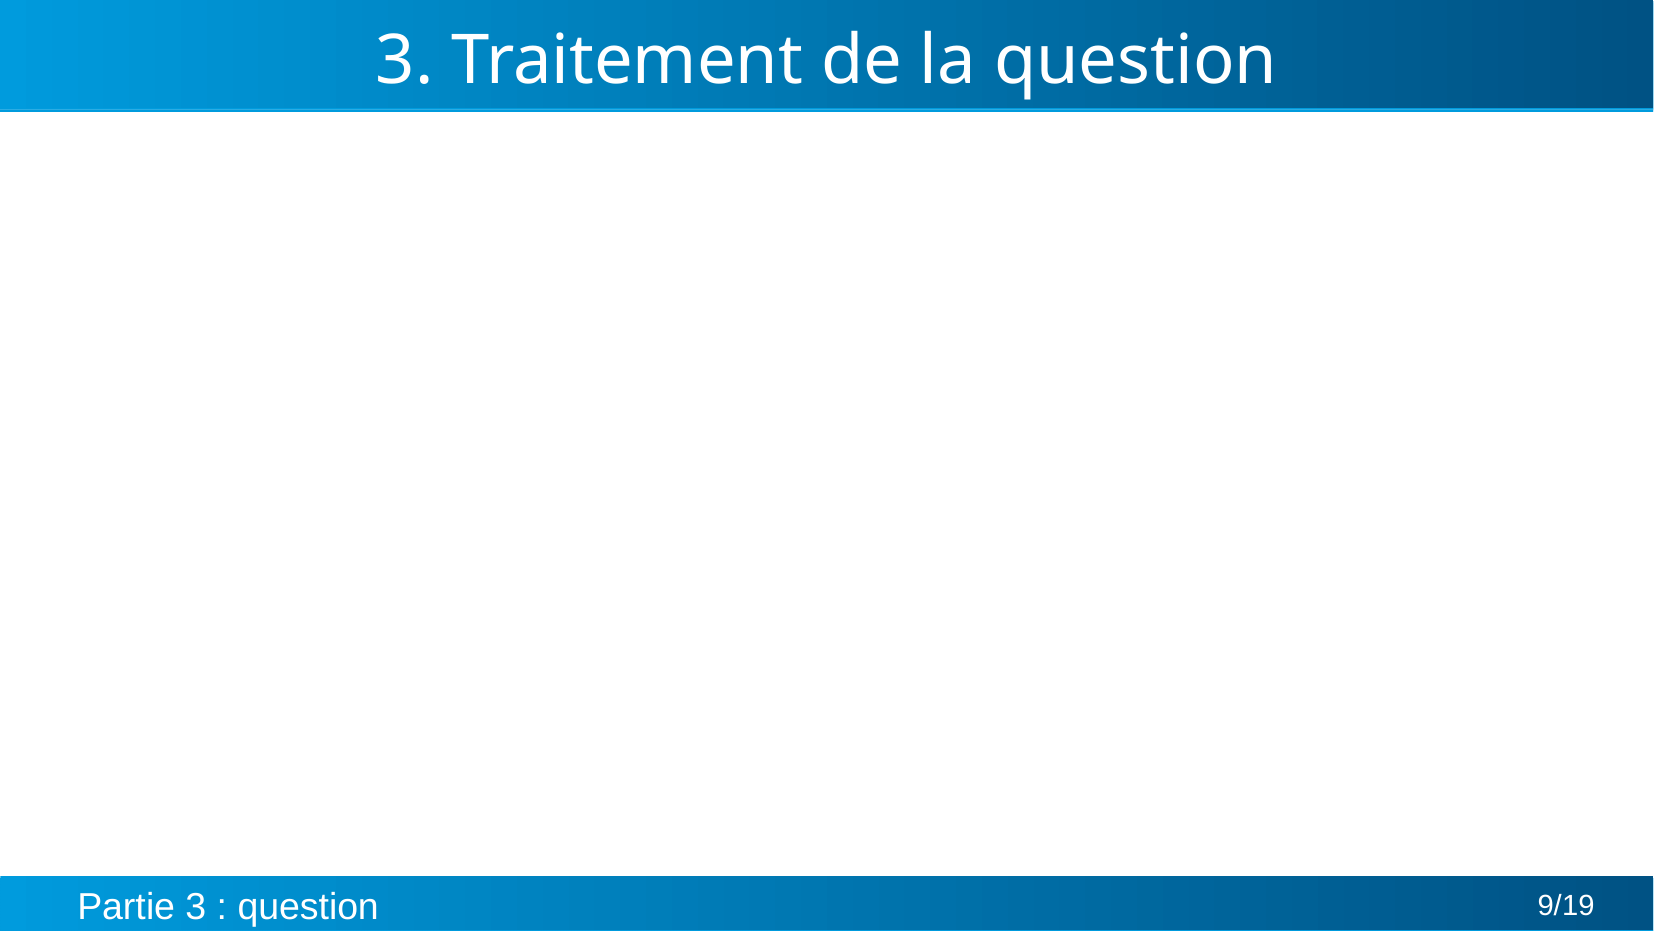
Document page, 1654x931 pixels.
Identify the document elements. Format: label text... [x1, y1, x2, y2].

text_box Partie 3 : question [62, 878, 395, 931]
title 3. Traitement de la question [59, 17, 1595, 97]
